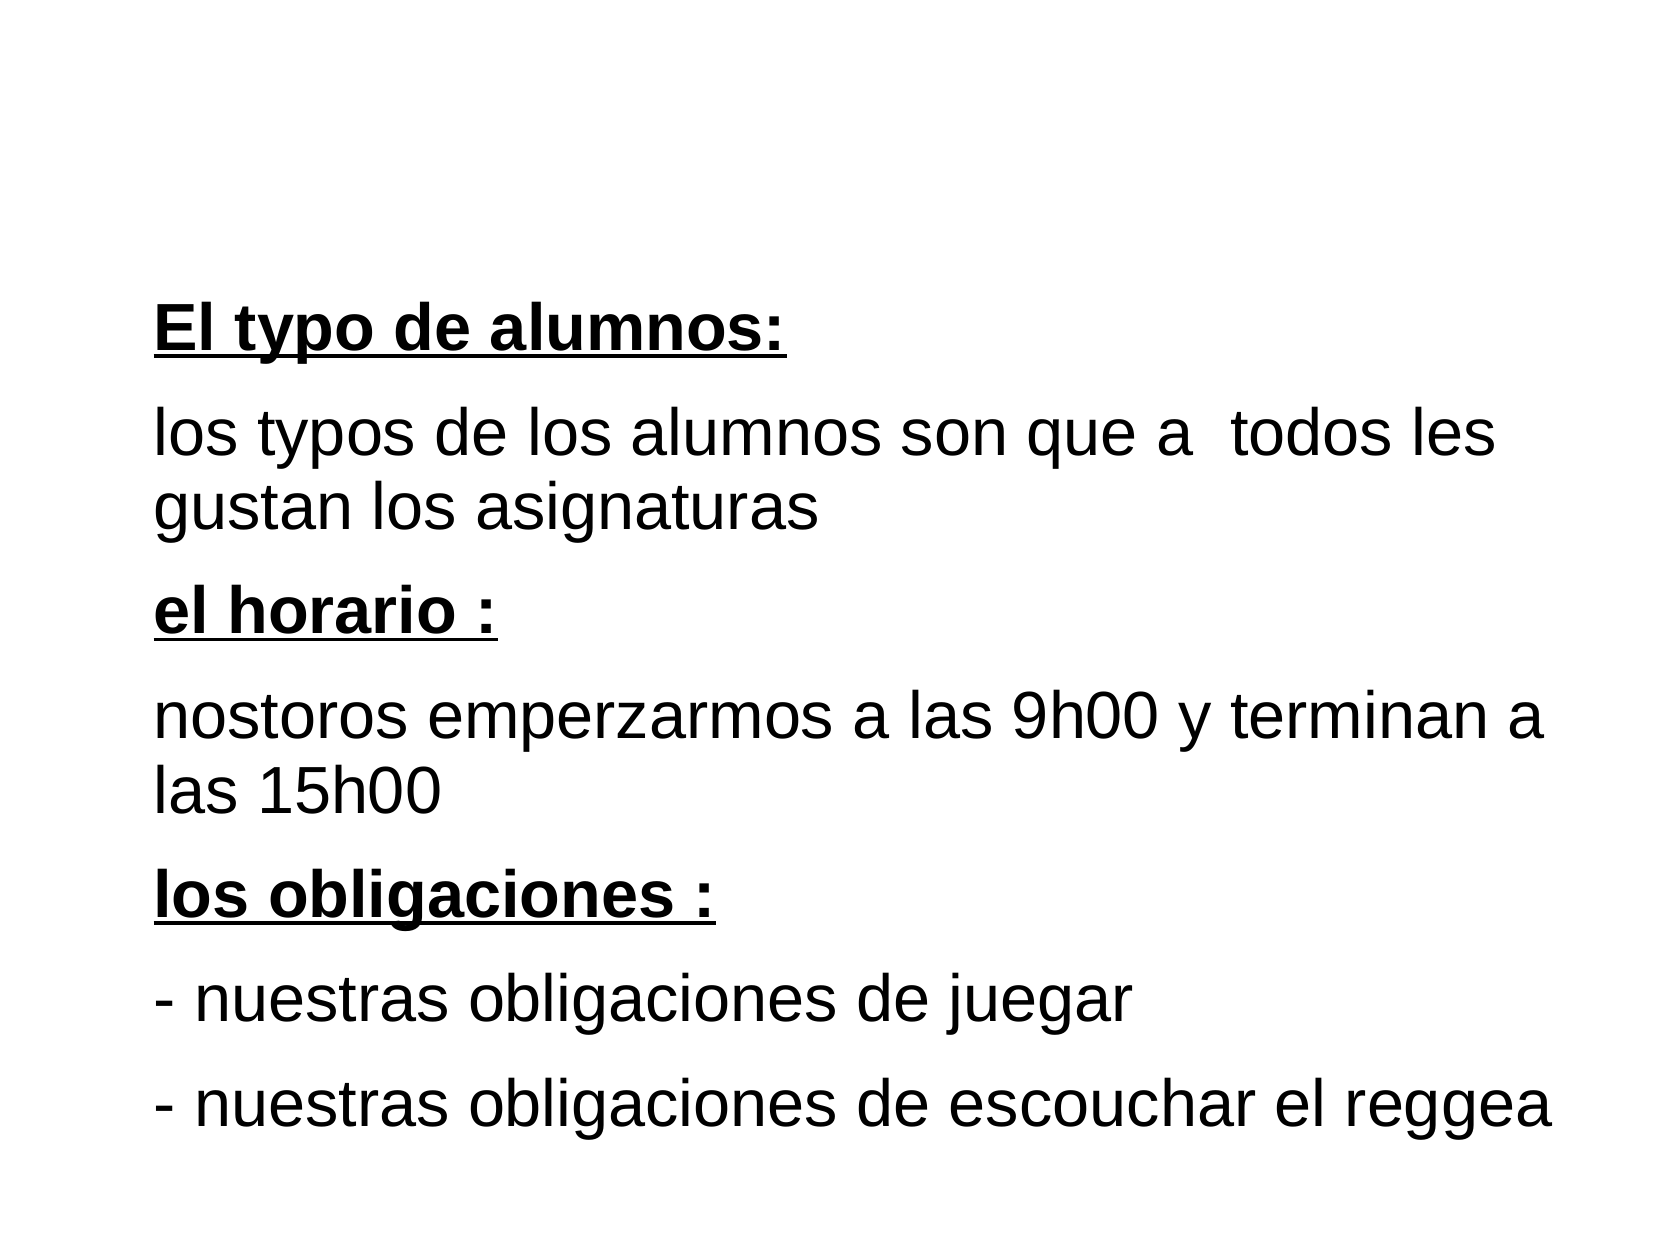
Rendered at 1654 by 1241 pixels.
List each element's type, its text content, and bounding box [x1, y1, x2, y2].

list El typo de alumnos: los typos de los alumnos son que a todos les gustan los asignaturas el horario : nostoros emperzarmos a las 9h00 y terminan a las 15h00 los obligaciones : - nuestras obligaciones de juegar - nuestras obligaciones de escouchar el reggea [82, 290, 1571, 1141]
